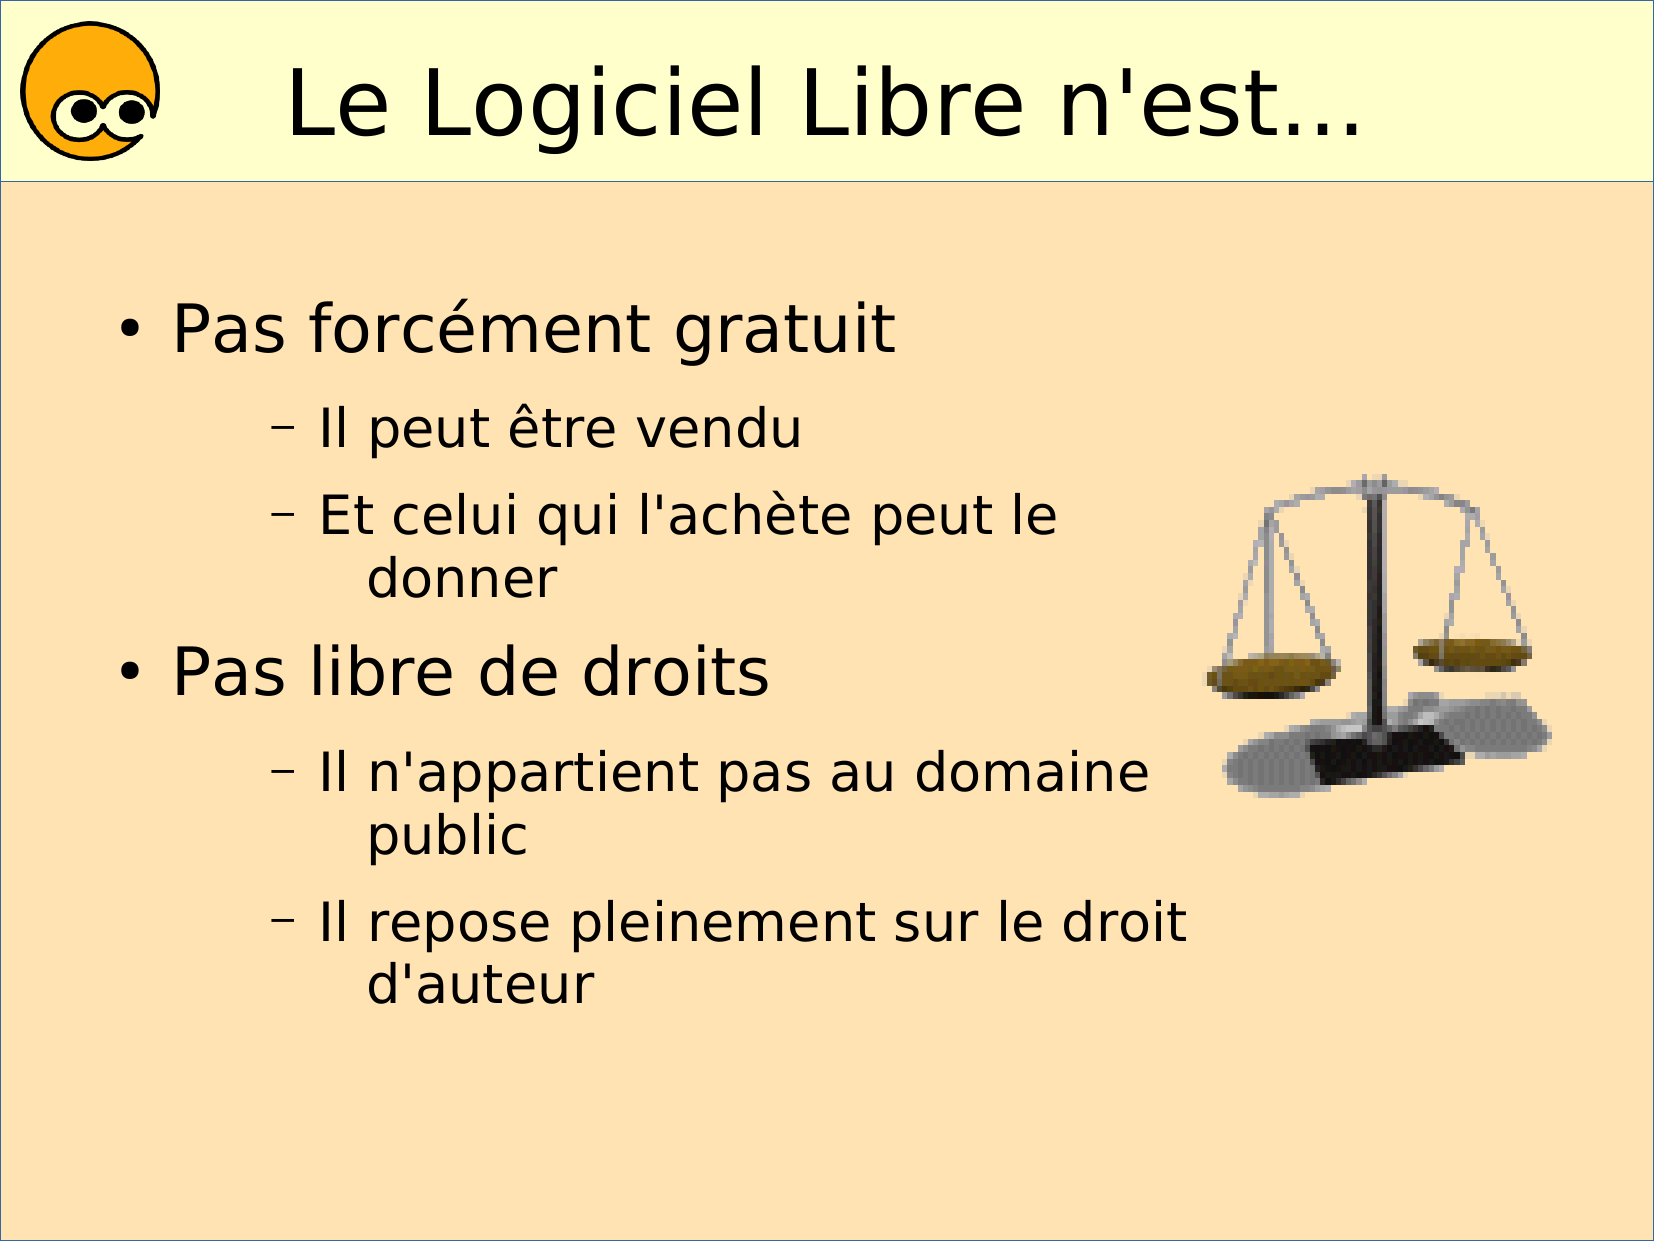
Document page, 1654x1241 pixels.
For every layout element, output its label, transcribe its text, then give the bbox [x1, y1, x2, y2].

title Le Logiciel Libre n'est... [82, 0, 1571, 208]
list Pas forcément gratuit Il peut être vendu Et celui qui l'achète peut le donner Pas libre de droits Il n'appartient pas au domaine public Il repose pleinement sur le droit d'auteur [82, 290, 1217, 1109]
picture [1197, 461, 1558, 813]
picture [20, 21, 82, 161]
